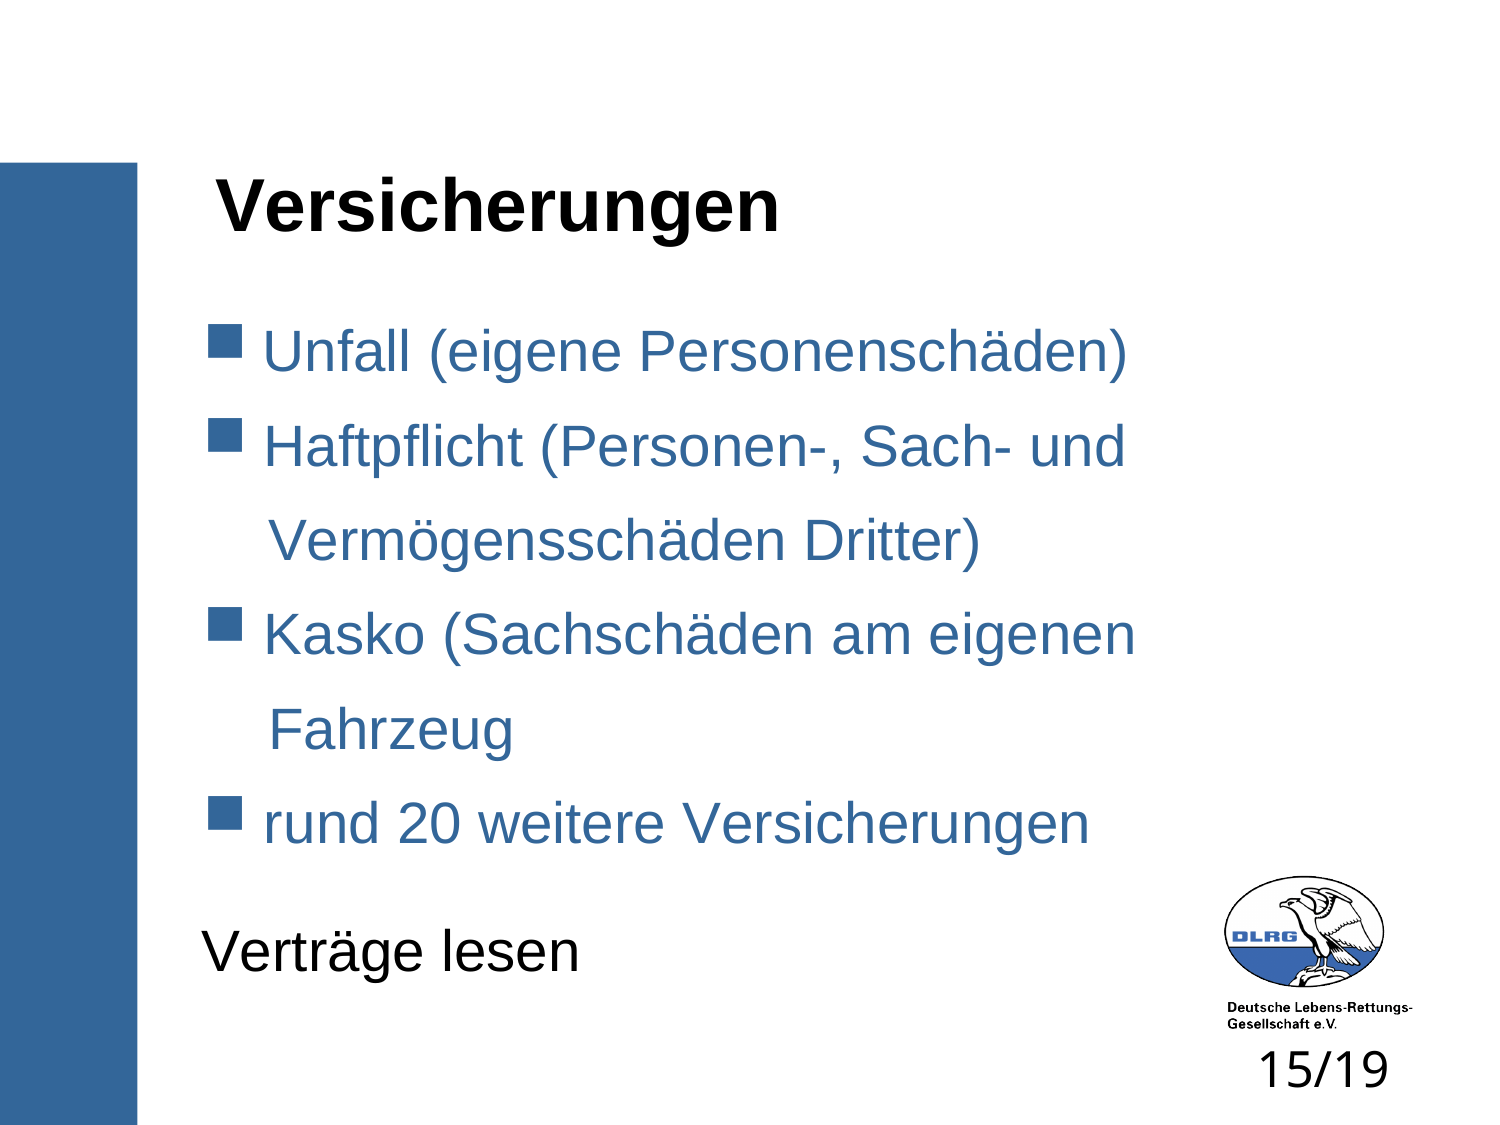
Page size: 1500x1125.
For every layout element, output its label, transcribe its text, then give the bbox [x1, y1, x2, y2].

text_box Verträge lesen [186, 906, 642, 992]
text_box <Nummer>/19 [1241, 1030, 1500, 1106]
text_box Versicherungen [200, 148, 797, 255]
picture [1224, 963, 1413, 1030]
text_box Unfall (eigene Personenschäden)‏ Haftpflicht (Personen-, Sach- und Vermögensschäden Dritter)‏ Kasko (Sachschäden am eigenen Fahrzeug rund 20 weitere Versicherungen [188, 281, 1500, 963]
